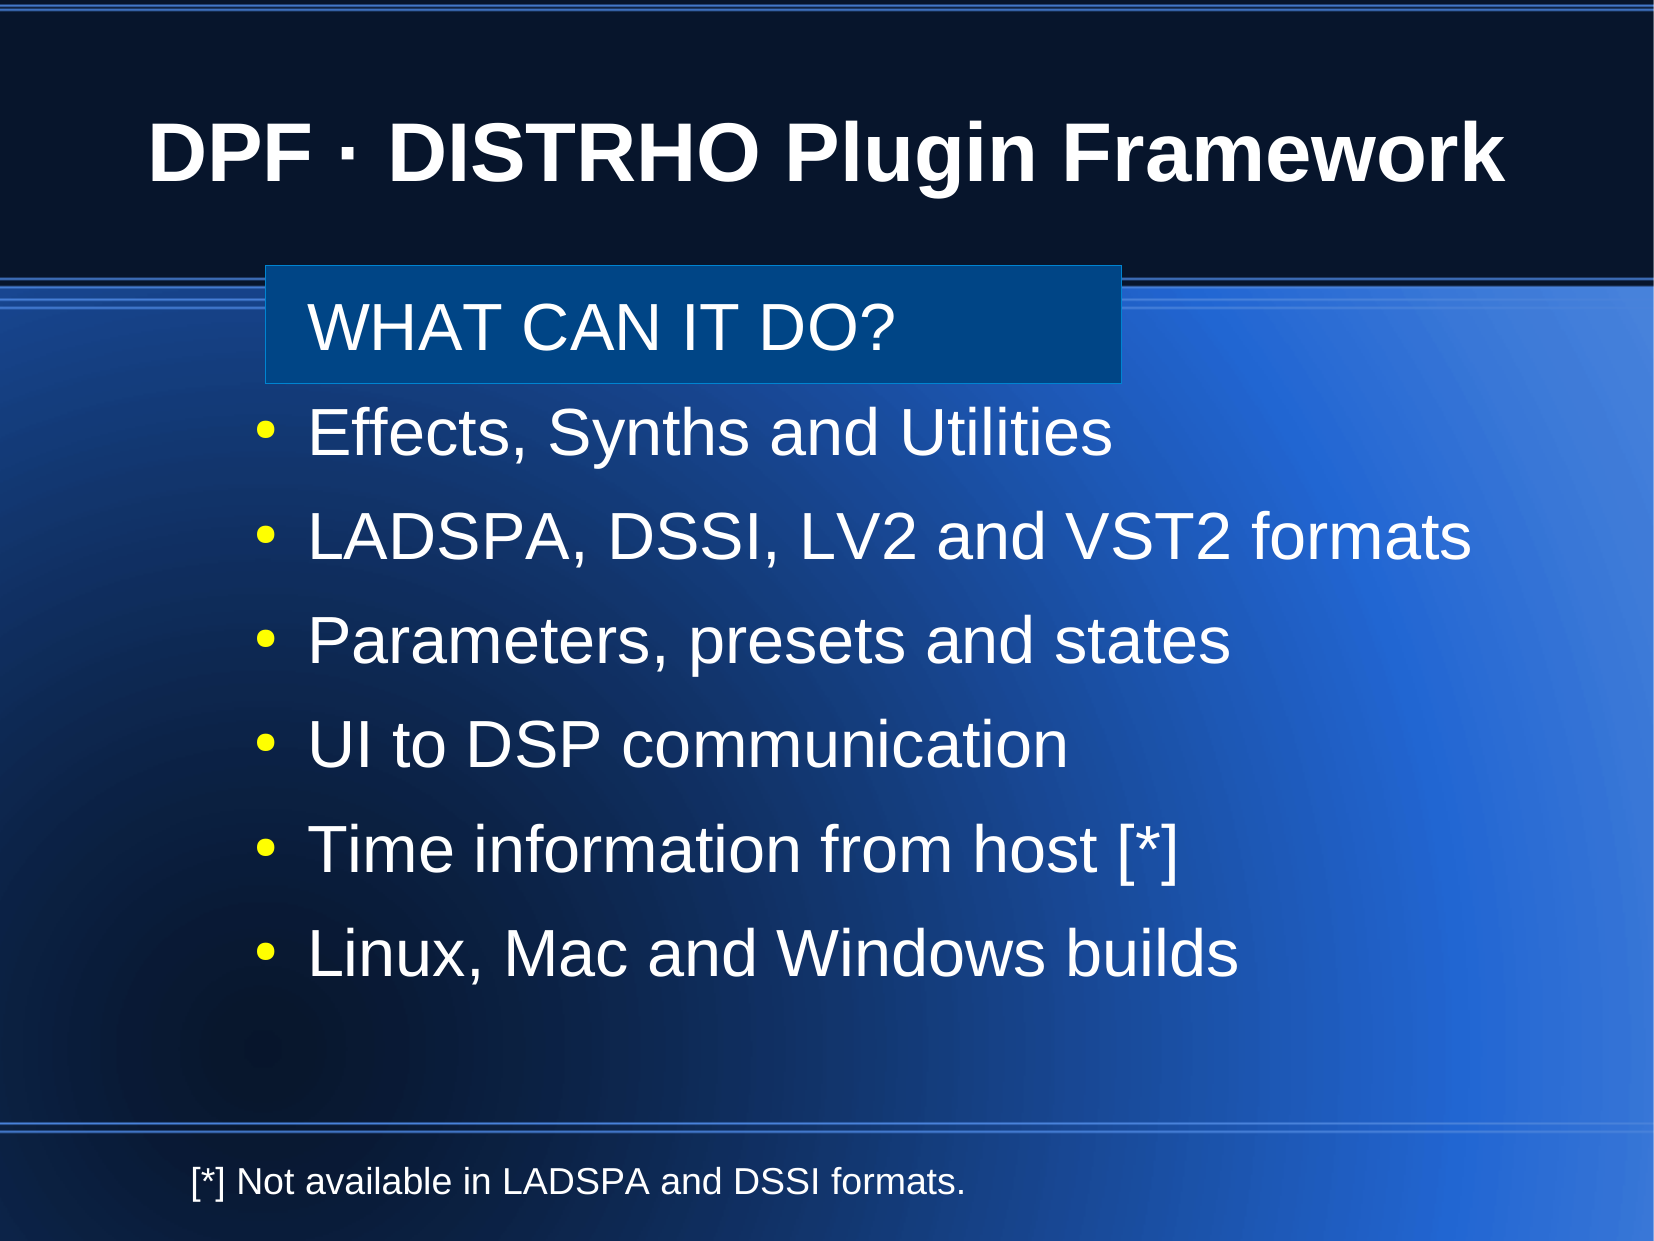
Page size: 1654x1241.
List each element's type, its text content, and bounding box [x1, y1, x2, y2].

picture [0, 0, 1654, 1241]
title DPF · DISTRHO Plugin Framework [82, 49, 1571, 257]
text_box [265, 265, 1122, 290]
title [*] Not available in LADSPA and DSSI formats. [177, 1122, 1565, 1241]
list WHAT CAN IT DO? Effects, Synths and Utilities LADSPA, DSSI, LV2 and VST2 formats Parameters, presets and states UI to DSP communication Time information from host [*] Linux, Mac and Windows builds [236, 290, 1571, 1063]
